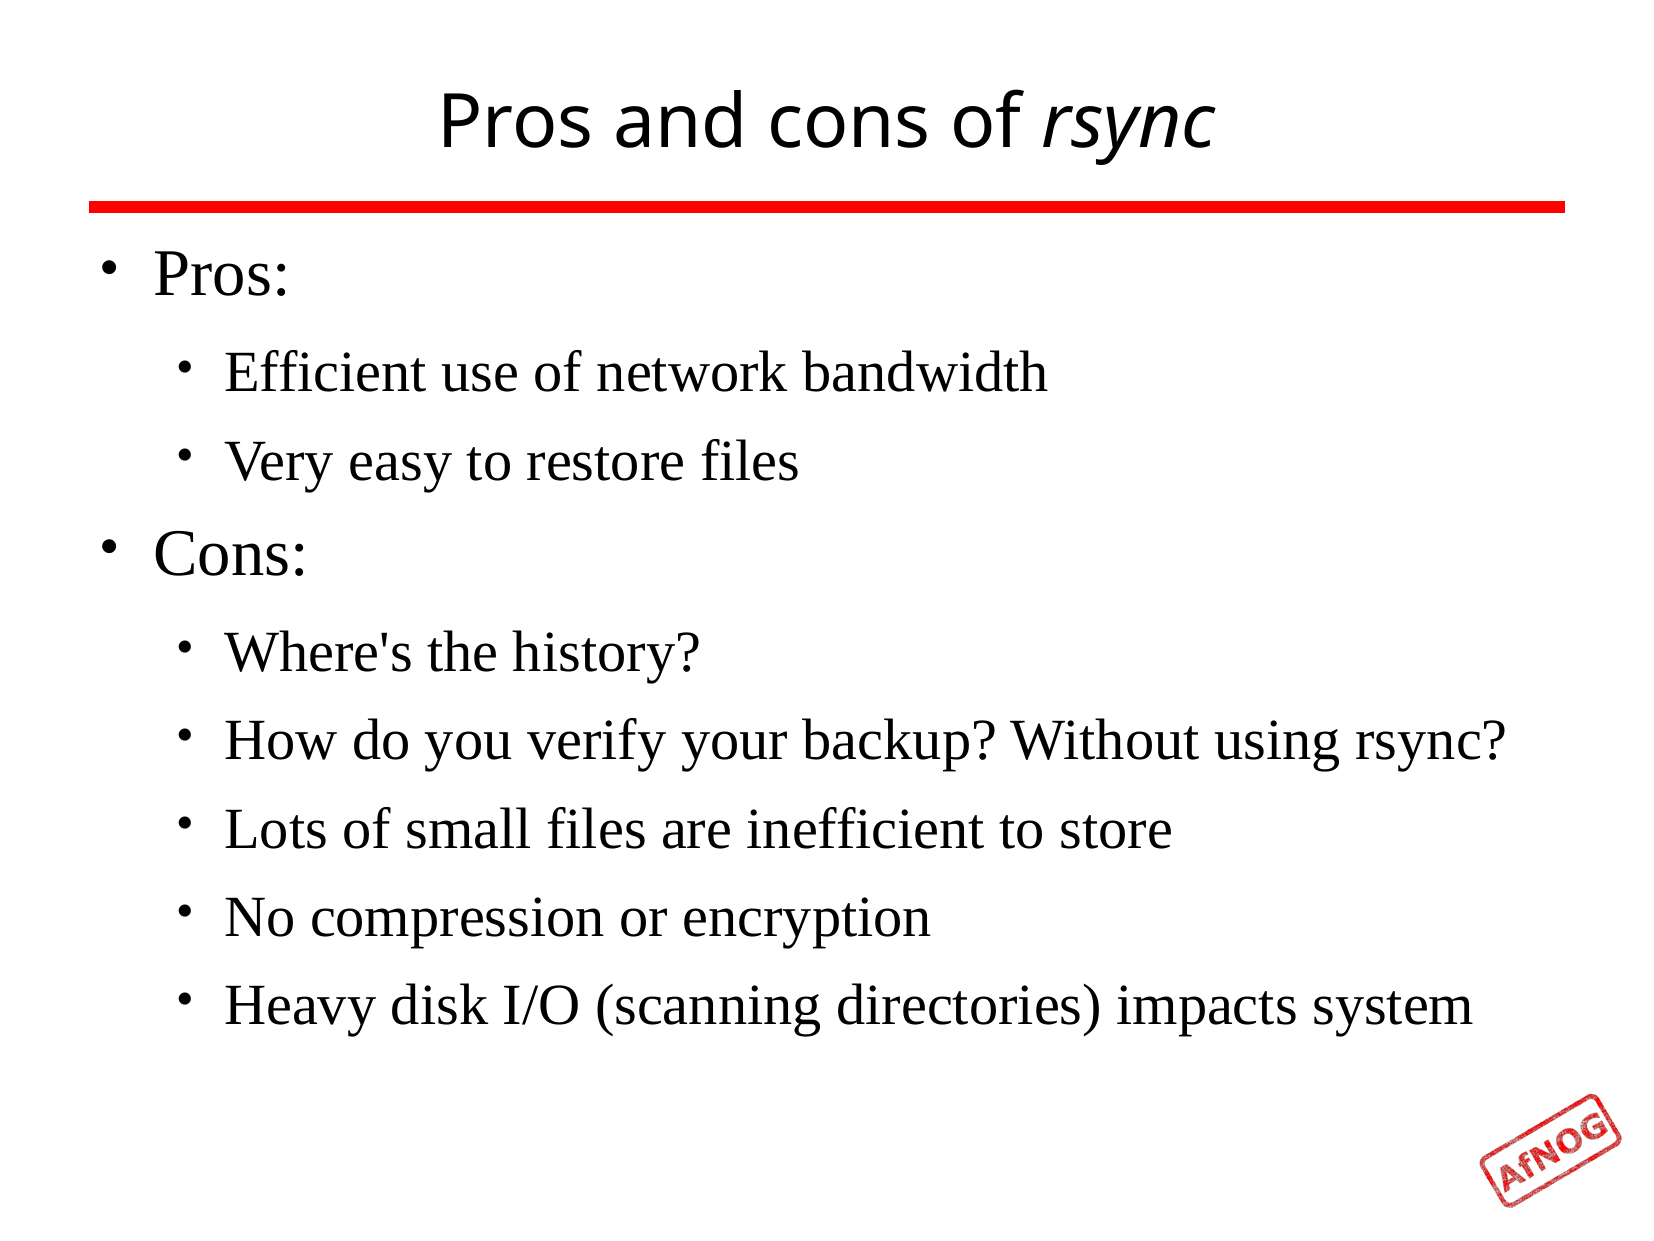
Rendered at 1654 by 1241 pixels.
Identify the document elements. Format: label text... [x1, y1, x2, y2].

picture [1476, 1090, 1625, 1211]
list Pros: Efficient use of network bandwidth Very easy to restore files Cons: Where's the history? How do you verify your backup? Without using rsync? Lots of small files are inefficient to store No compression or encryption Heavy disk I/O (scanning directories) impacts system [82, 236, 1571, 1123]
title Pros and cons of rsync [88, 29, 1565, 207]
